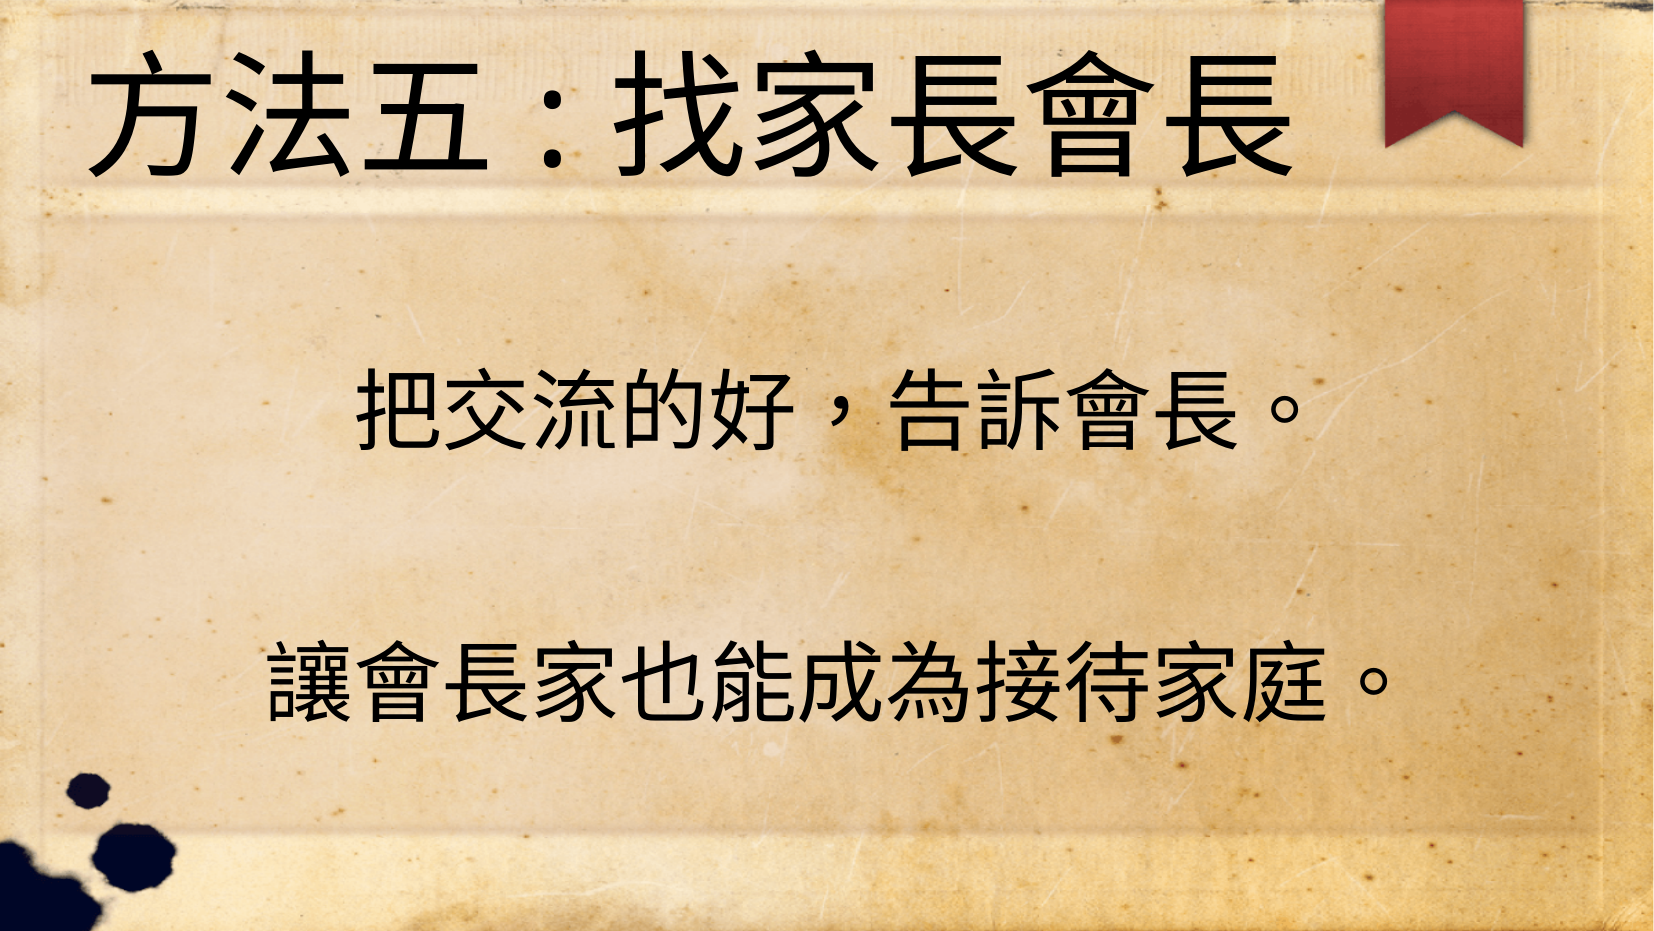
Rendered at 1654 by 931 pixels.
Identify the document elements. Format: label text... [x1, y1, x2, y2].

title 方法五:找家長會長 [82, 37, 1347, 178]
picture [0, 0, 1654, 931]
list 把交流的好，告訴會長。 讓會長家也能成為接待家庭。 [88, 206, 1544, 747]
